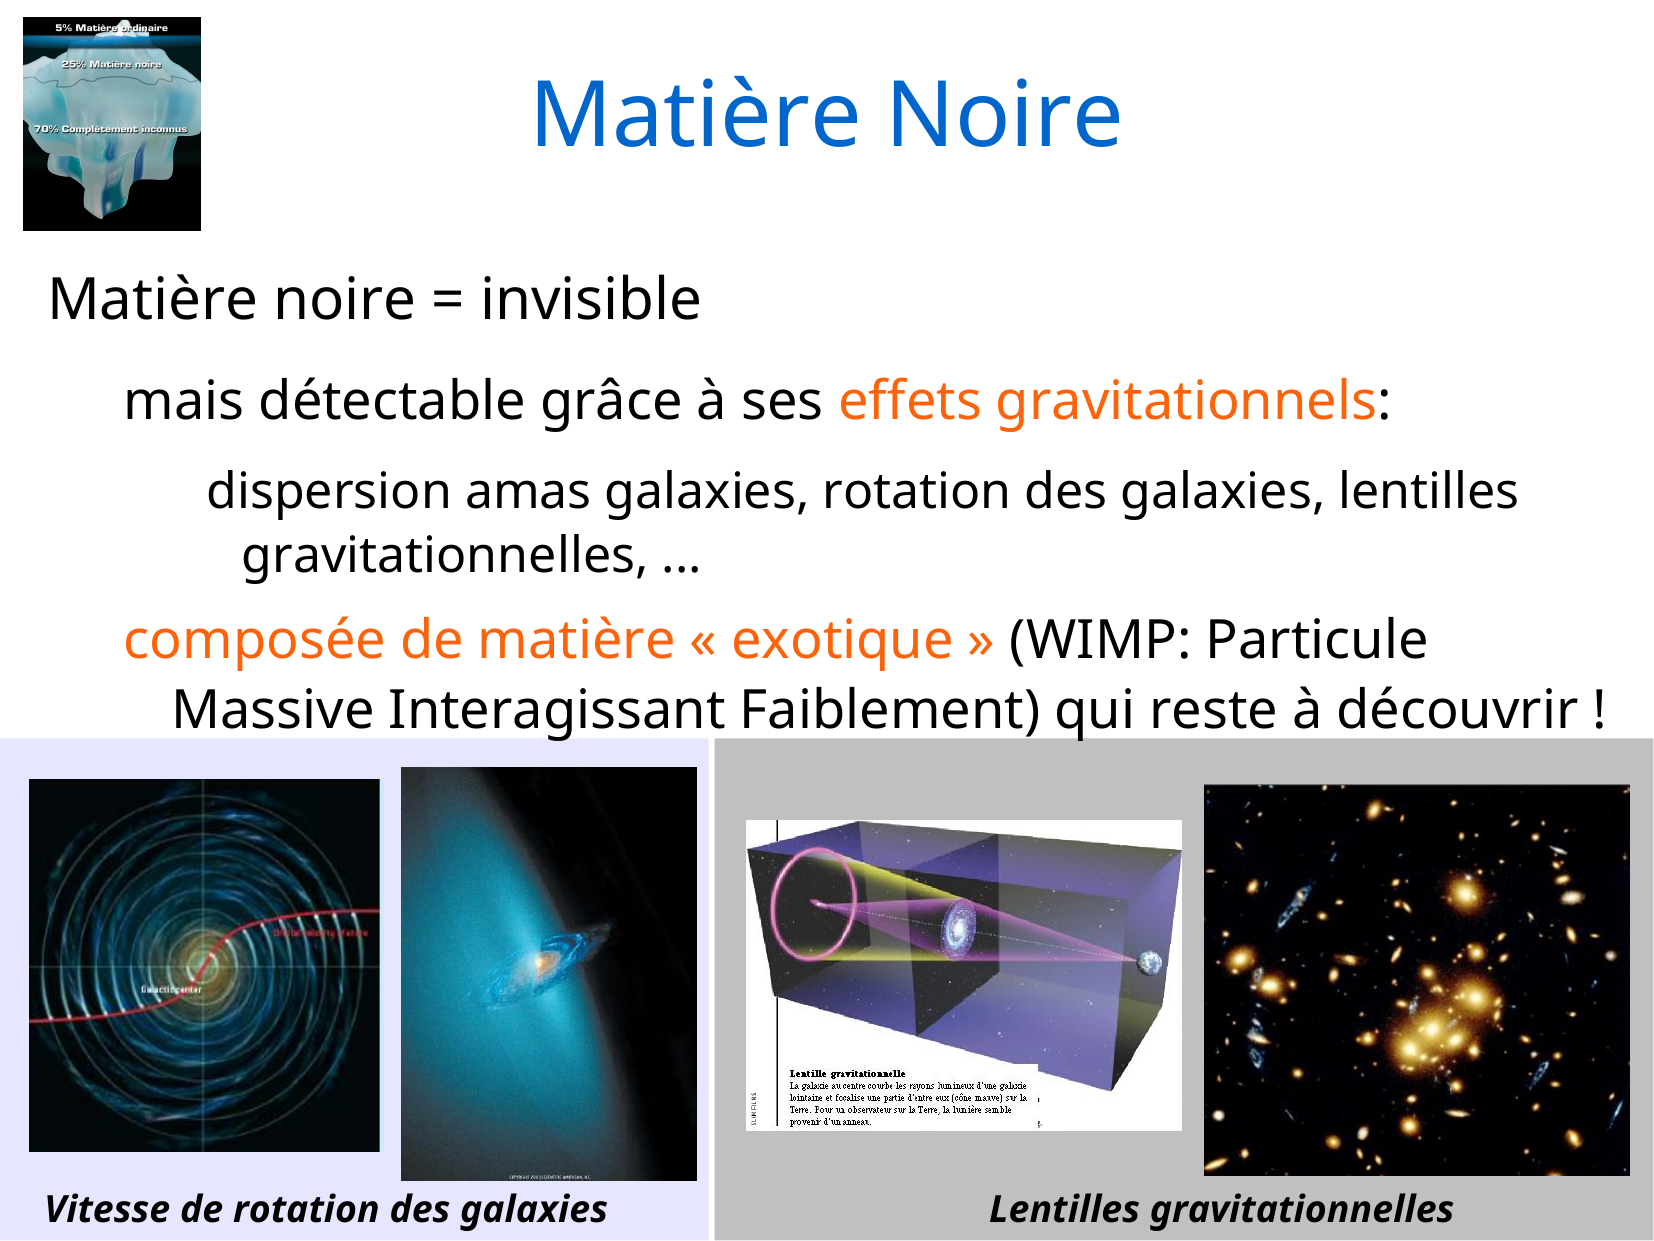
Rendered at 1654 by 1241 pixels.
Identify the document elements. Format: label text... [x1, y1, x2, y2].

picture [1204, 784, 1630, 1176]
text_box [714, 738, 1654, 1241]
picture [746, 820, 1182, 1131]
text_box Lentilles gravitationnelles [974, 1181, 1509, 1239]
picture [23, 17, 201, 231]
list Matière noire = invisible mais détectable grâce à ses effets gravitationnels: dispersion amas galaxies, rotation des galaxies, lentilles gravitationnelles, ... composée de matière « exotique » (WIMP: Particule Massive Interagissant Faiblement) qui reste à découvrir ! [29, 260, 1624, 694]
text_box Vitesse de rotation des galaxies [29, 1180, 681, 1239]
title Matière Noire [0, 8, 1654, 216]
picture [29, 779, 384, 1152]
text_box [0, 738, 709, 1241]
picture [401, 767, 697, 1181]
